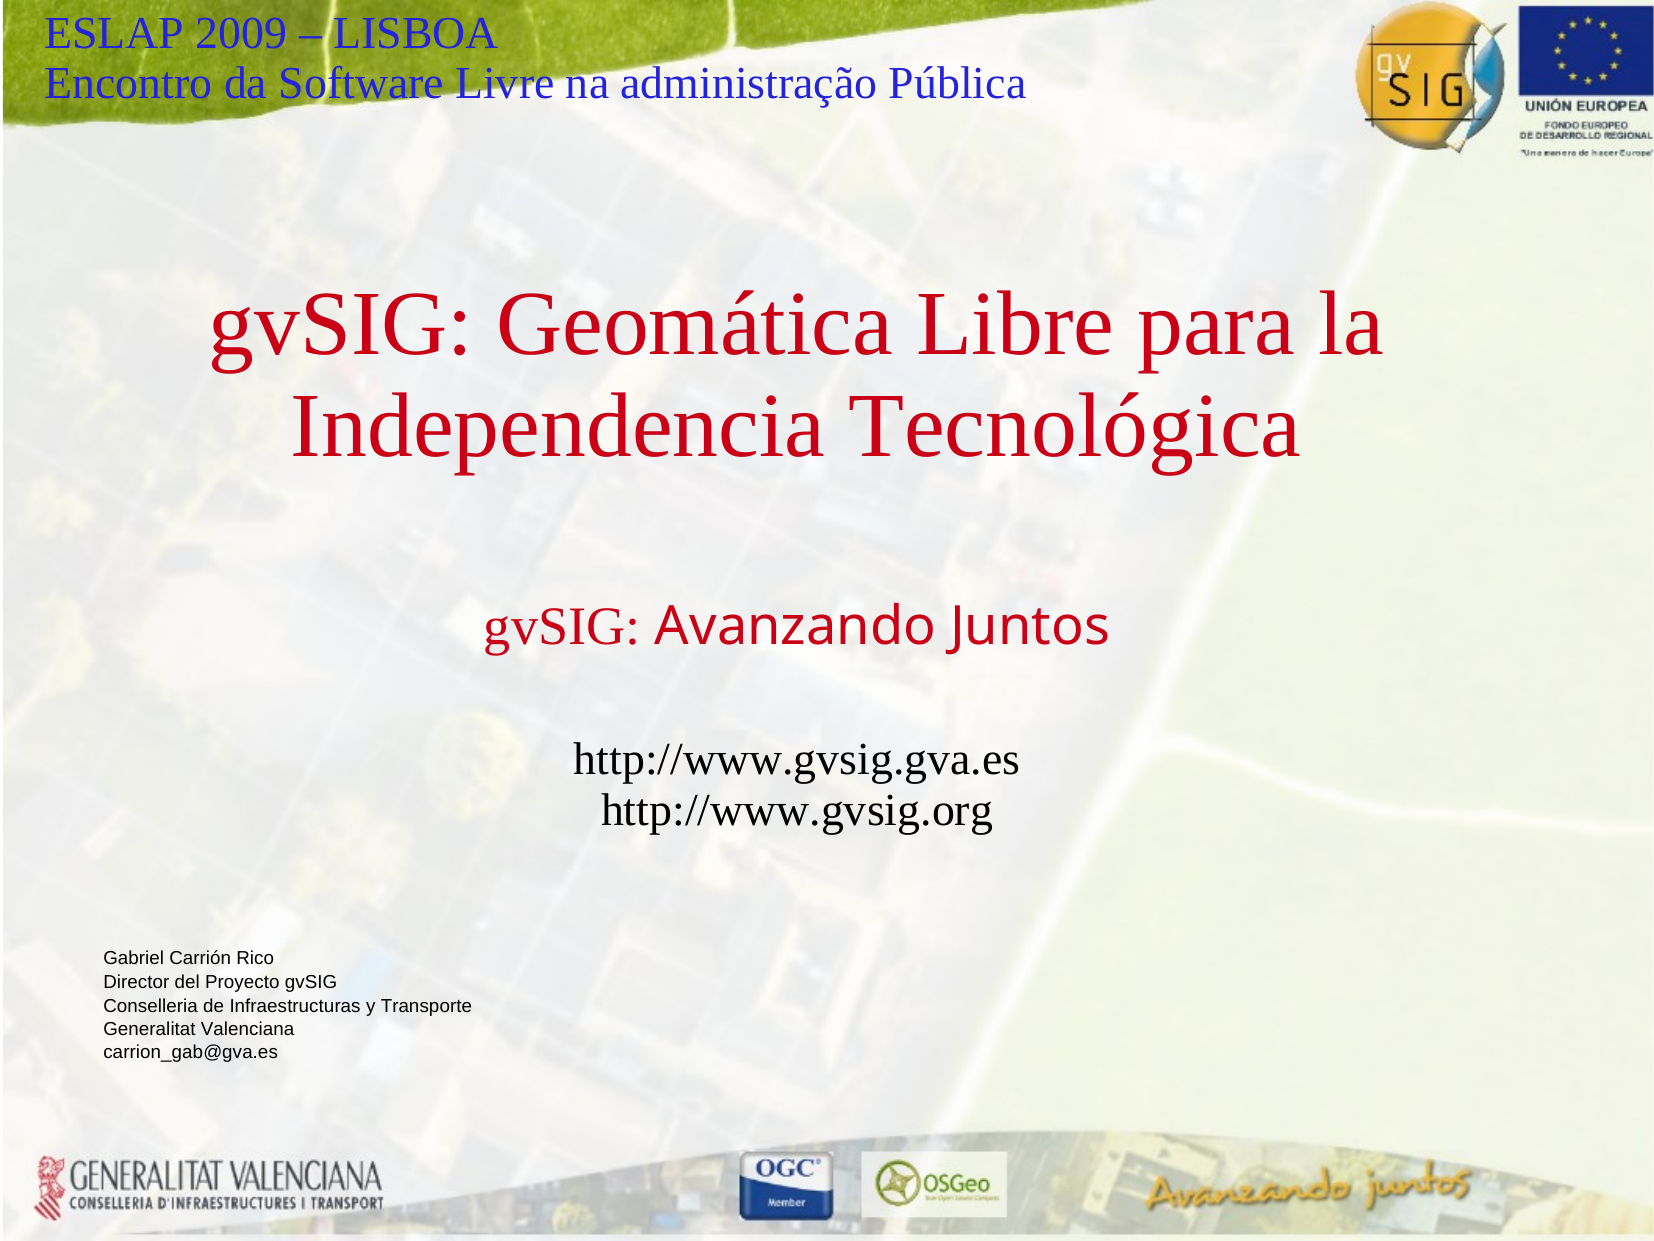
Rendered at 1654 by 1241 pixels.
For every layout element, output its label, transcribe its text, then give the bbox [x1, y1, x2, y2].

picture [2, 0, 1654, 1241]
text_box gvSIG: Geomática Libre para la Independencia Tecnológica gvSIG: Avanzando Juntos http://www.gvsig.gva.es http://www.gvsig.org Gabriel Carrión Rico Director del Proyecto gvSIG Conselleria de Infraestructuras y Transporte Generalitat Valenciana carrion_gab@gva.es [88, 210, 1506, 1188]
